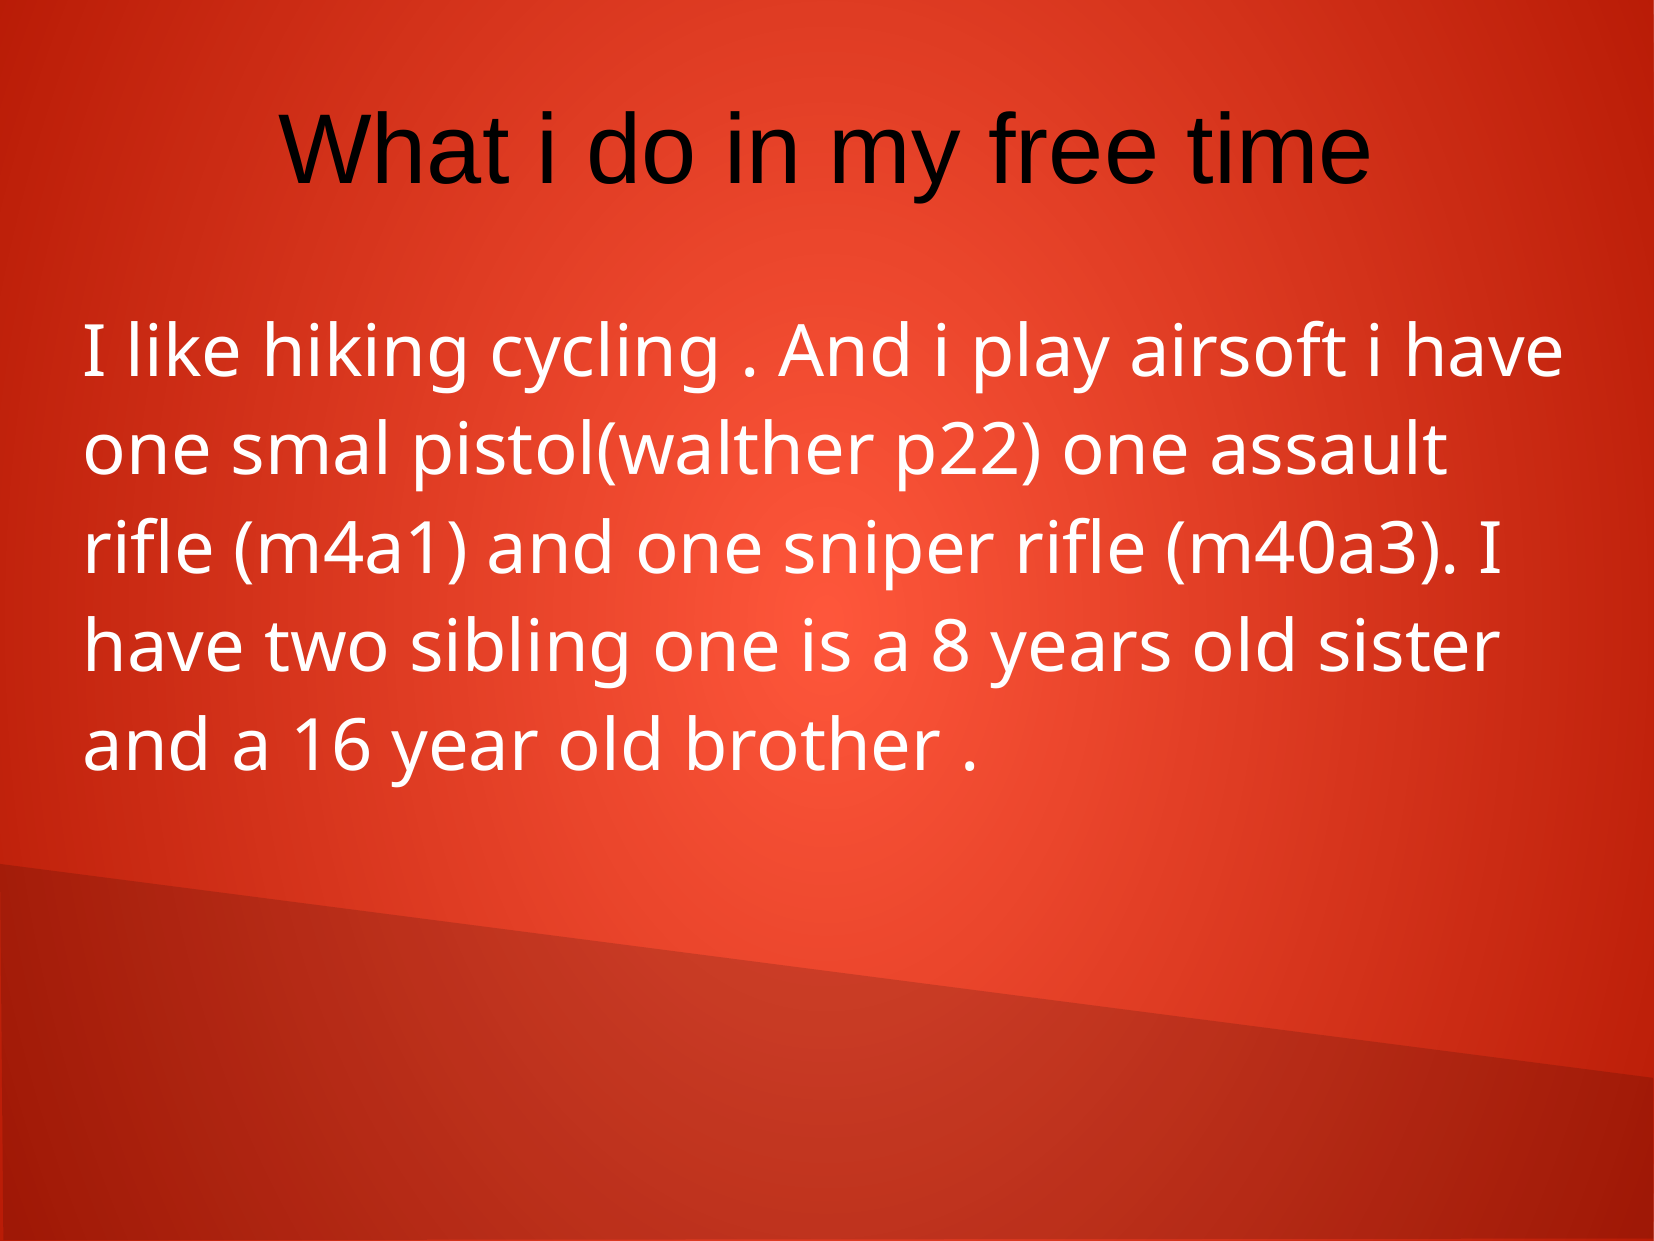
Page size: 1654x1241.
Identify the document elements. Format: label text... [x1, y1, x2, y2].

list I like hiking cycling . And i play airsoft i have one smal pistol(walther p22) one assault rifle (m4a1) and one sniper rifle (m40a3). I have two sibling one is a 8 years old sister and a 16 year old brother . [82, 299, 1571, 1019]
title What i do in my free time [82, 47, 1571, 252]
